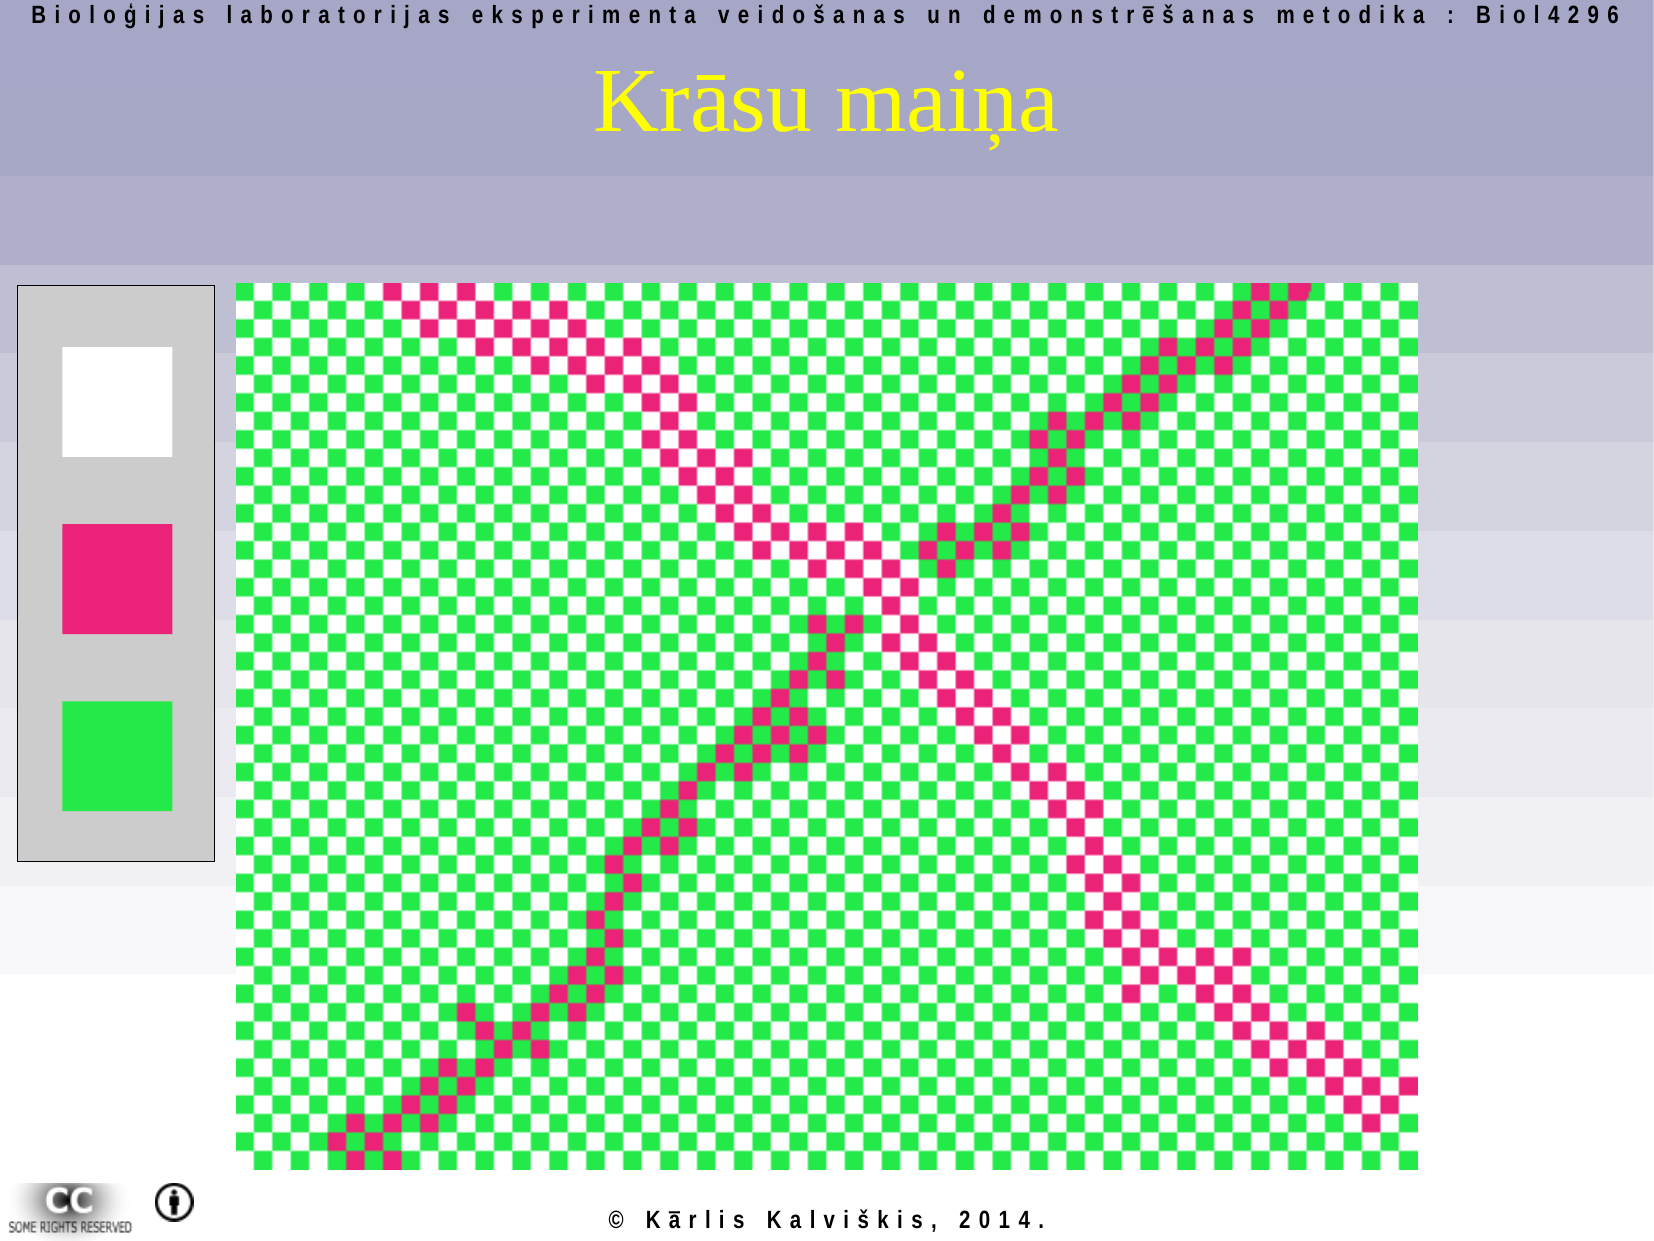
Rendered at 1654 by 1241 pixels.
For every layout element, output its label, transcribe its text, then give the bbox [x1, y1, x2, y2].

picture [0, 0, 1654, 1241]
text_box [17, 285, 215, 862]
title Krāsu maiņa [29, 49, 1625, 296]
